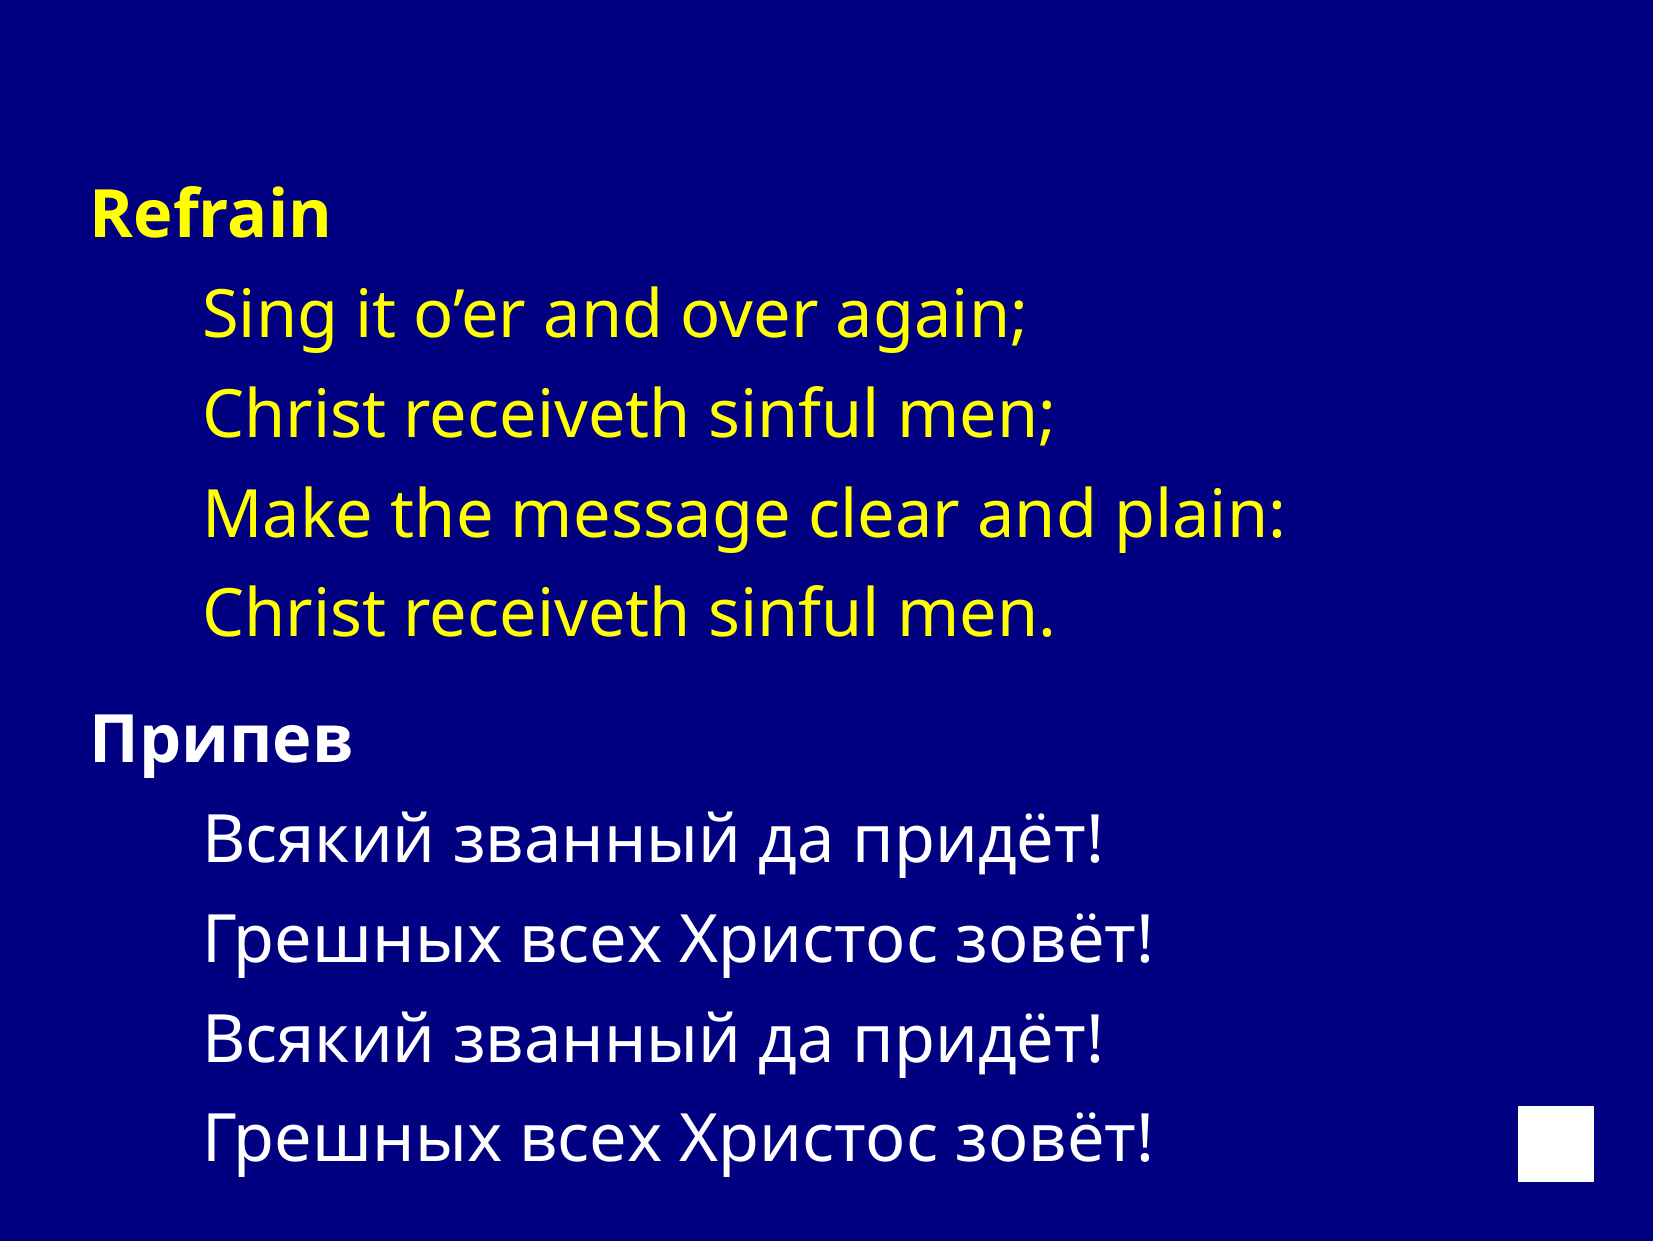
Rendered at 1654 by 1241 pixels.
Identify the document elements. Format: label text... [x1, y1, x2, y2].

text_box [1518, 1106, 1594, 1182]
text_box Refrain Sing it o’er and over again; Christ receiveth sinful men; Make the message clear and plain: Christ receiveth sinful men. [75, 150, 1576, 638]
text_box Припев Всякий званный да придёт! Грешных всех Христос зовёт! Всякий званный да придёт! Грешных всех Христос зовёт! [75, 675, 1576, 1163]
